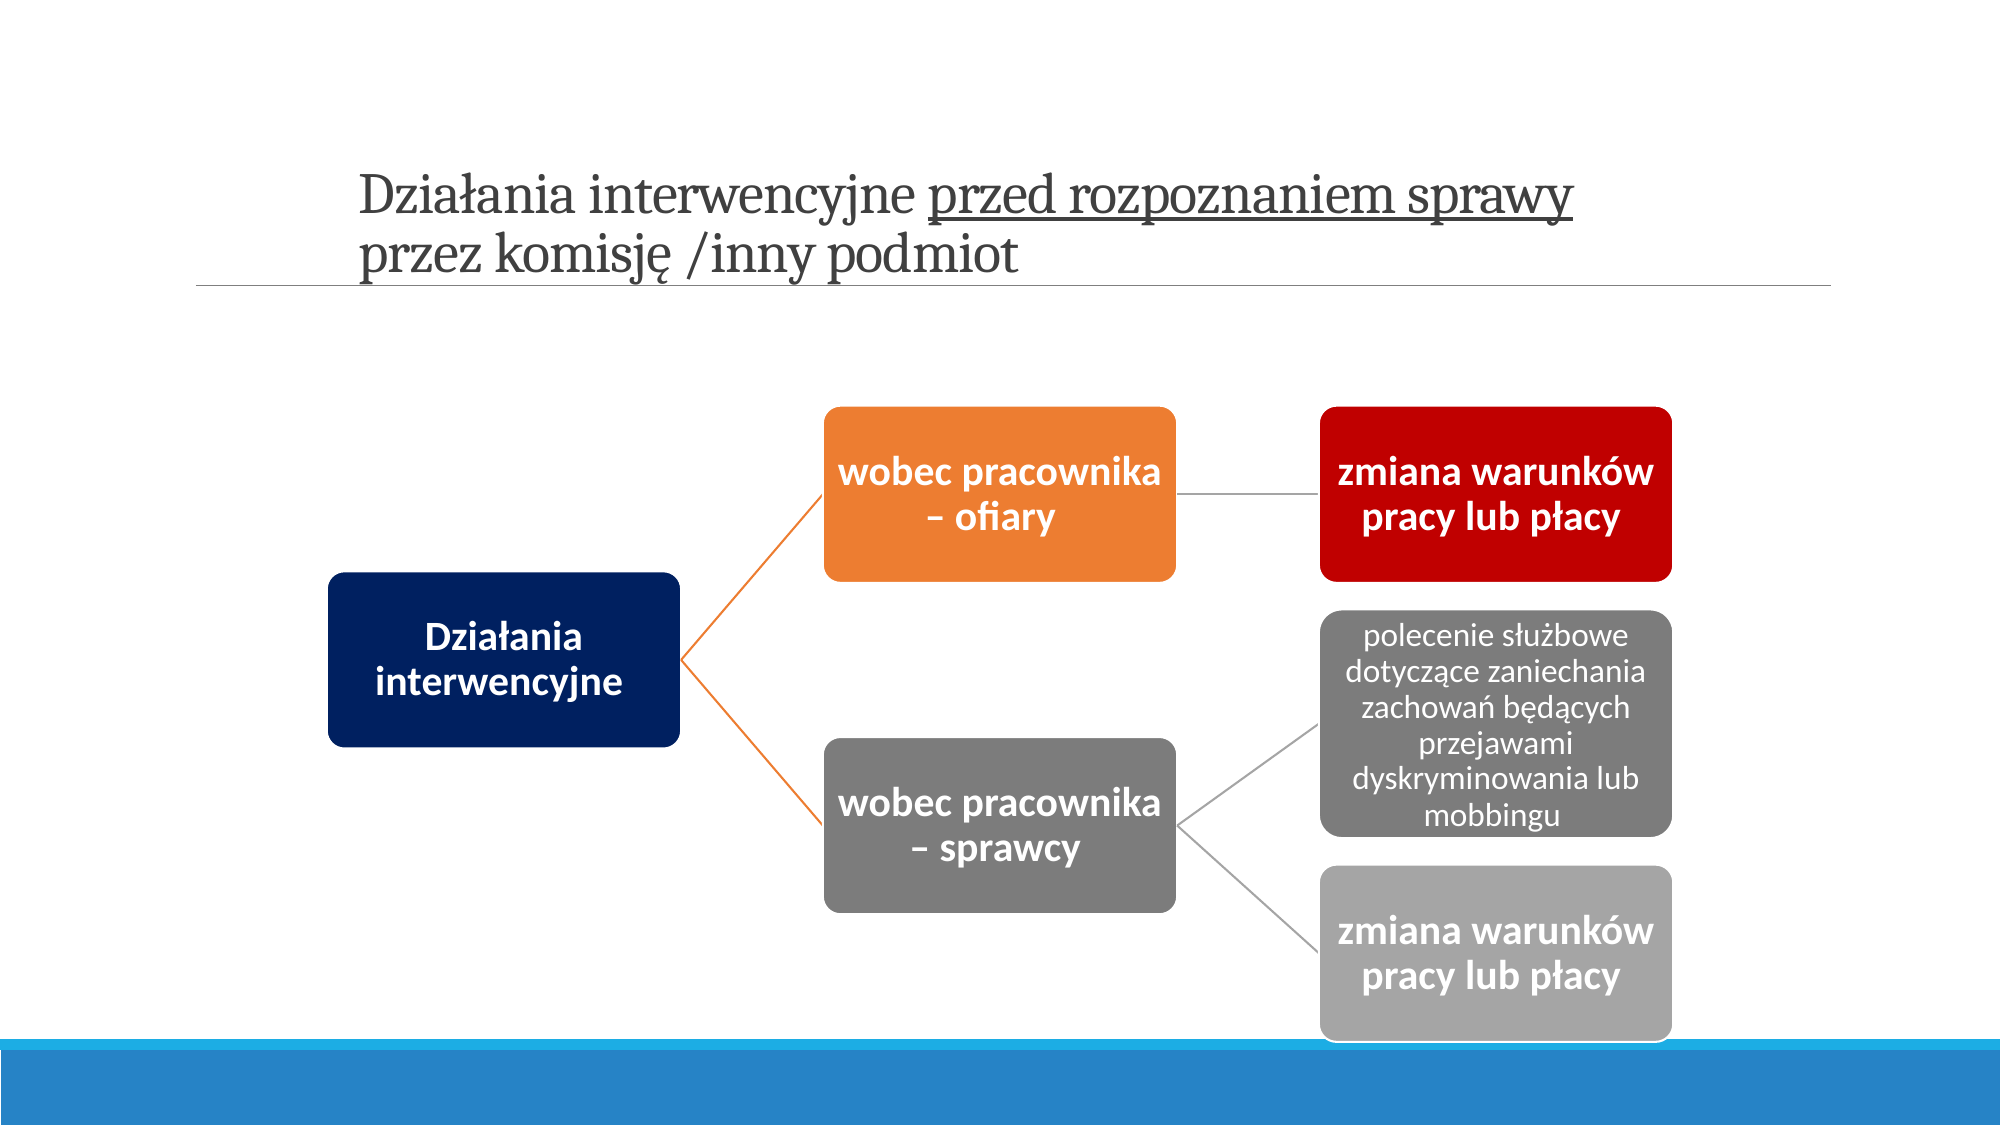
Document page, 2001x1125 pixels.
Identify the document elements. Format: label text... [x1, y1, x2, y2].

text_box zmiana warunków pracy lub płacy [1318, 405, 1674, 583]
text_box zmiana warunków pracy lub płacy [1318, 864, 1674, 1042]
text_box wobec pracownika – ofiary [822, 405, 1178, 583]
text_box polecenie służbowe dotyczące zaniechania zachowań będących przejawami dyskryminowania lub mobbingu [1318, 609, 1674, 839]
text_box wobec pracownika – sprawcy [822, 737, 1178, 915]
text_box Działania interwencyjne [326, 571, 682, 749]
title Działania interwencyjne przed rozpoznaniem sprawy przez komisję /inny podmiot [343, 117, 1694, 293]
